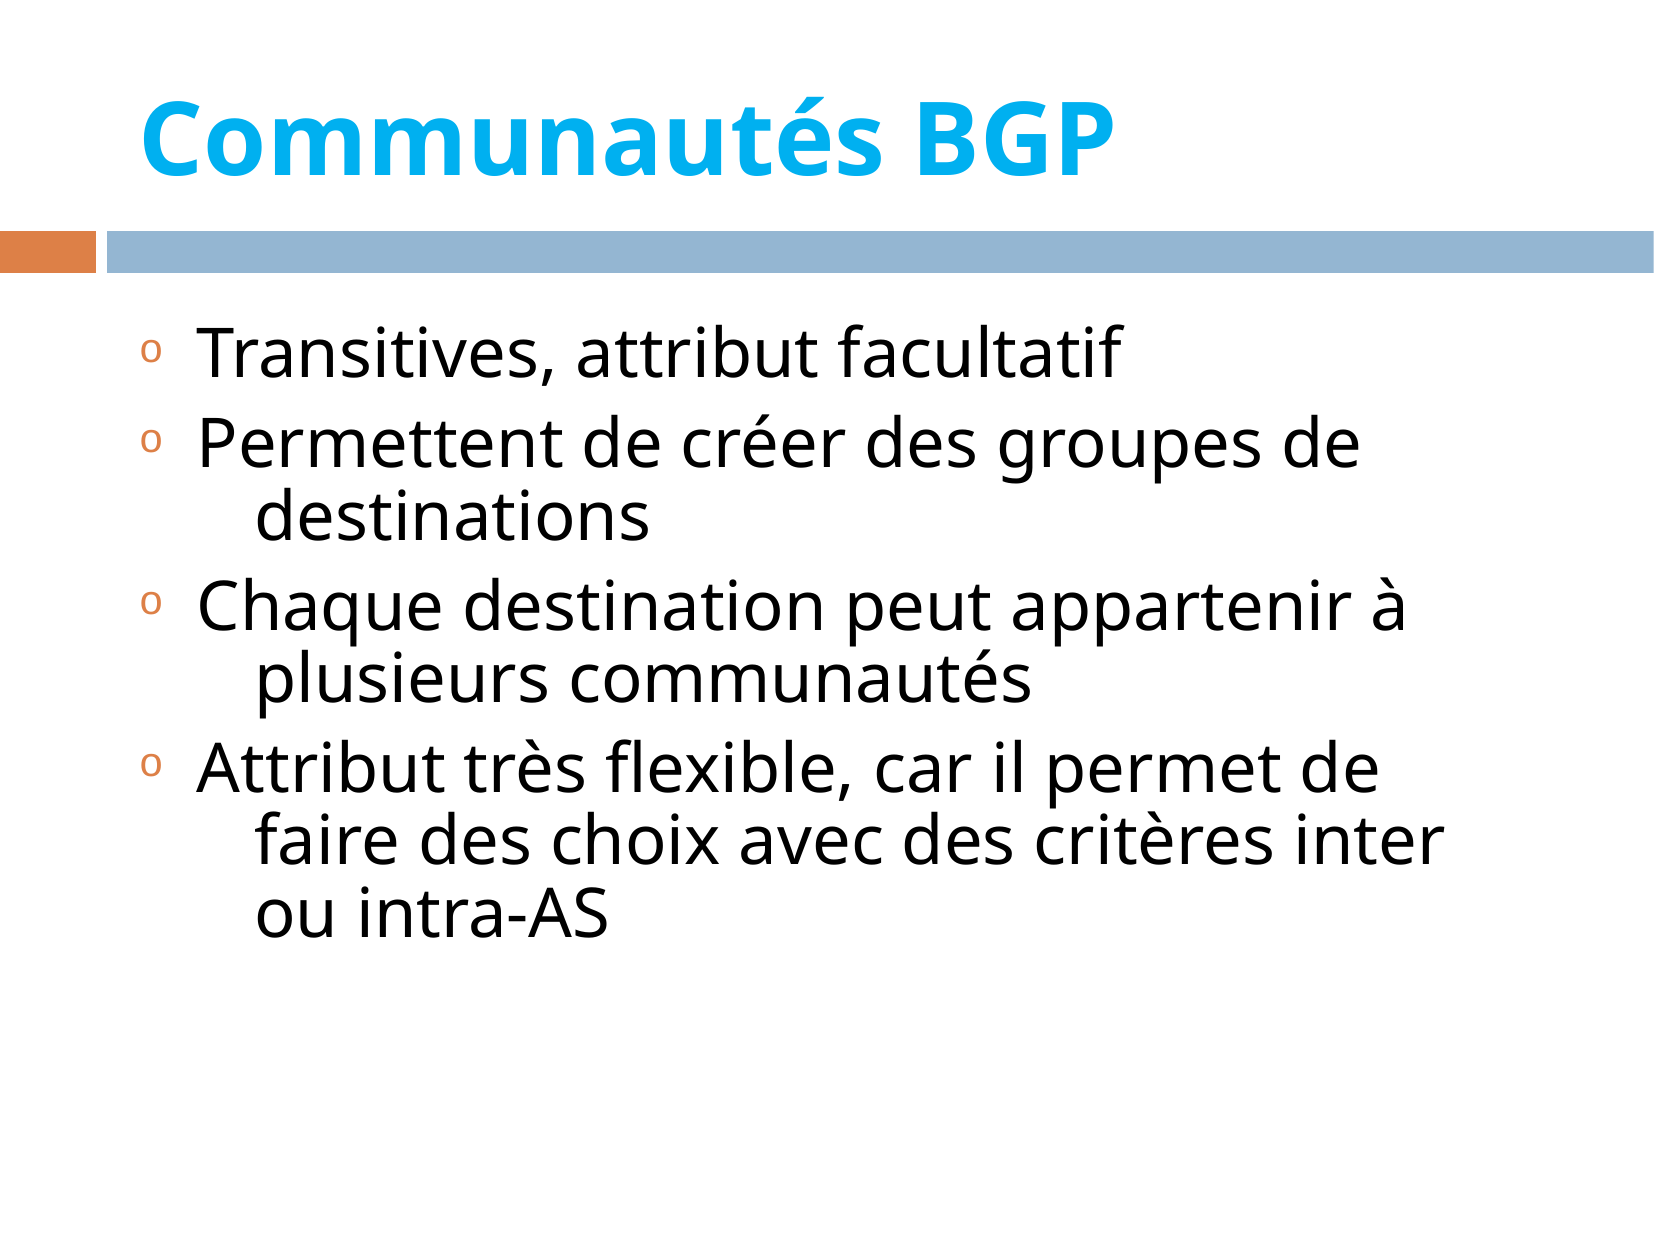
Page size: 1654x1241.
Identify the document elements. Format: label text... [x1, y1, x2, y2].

title Communautés BGP [123, 41, 1530, 249]
list Transitives, attribut facultatif Permettent de créer des groupes de destinations Chaque destination peut appartenir à plusieurs communautés Attribut très flexible, car il permet de faire des choix avec des critères inter ou intra-AS [123, 261, 1530, 1007]
